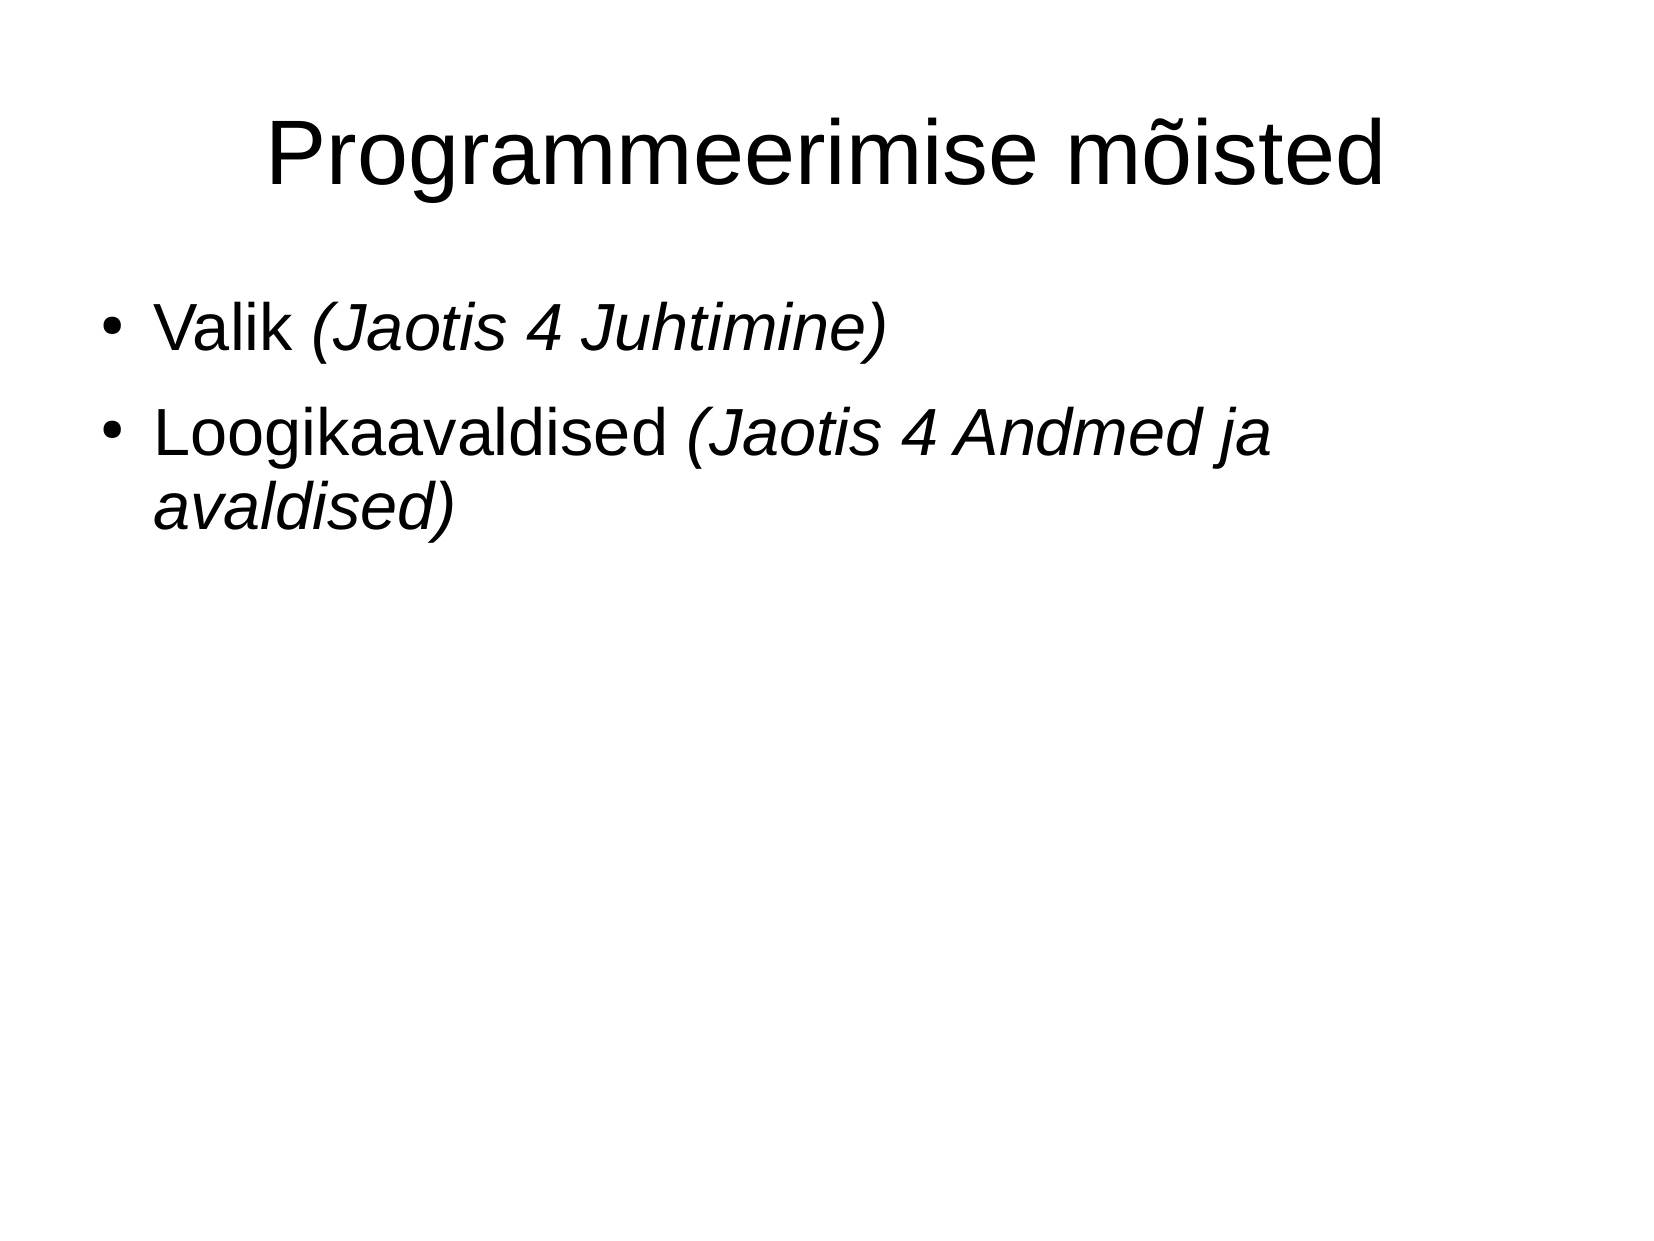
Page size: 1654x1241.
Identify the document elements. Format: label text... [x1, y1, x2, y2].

title Programmeerimise mõisted [82, 56, 1571, 250]
list Valik (Jaotis 4 Juhtimine) Loogikaavaldised (Jaotis 4 Andmed ja avaldised) [82, 290, 1571, 1094]
